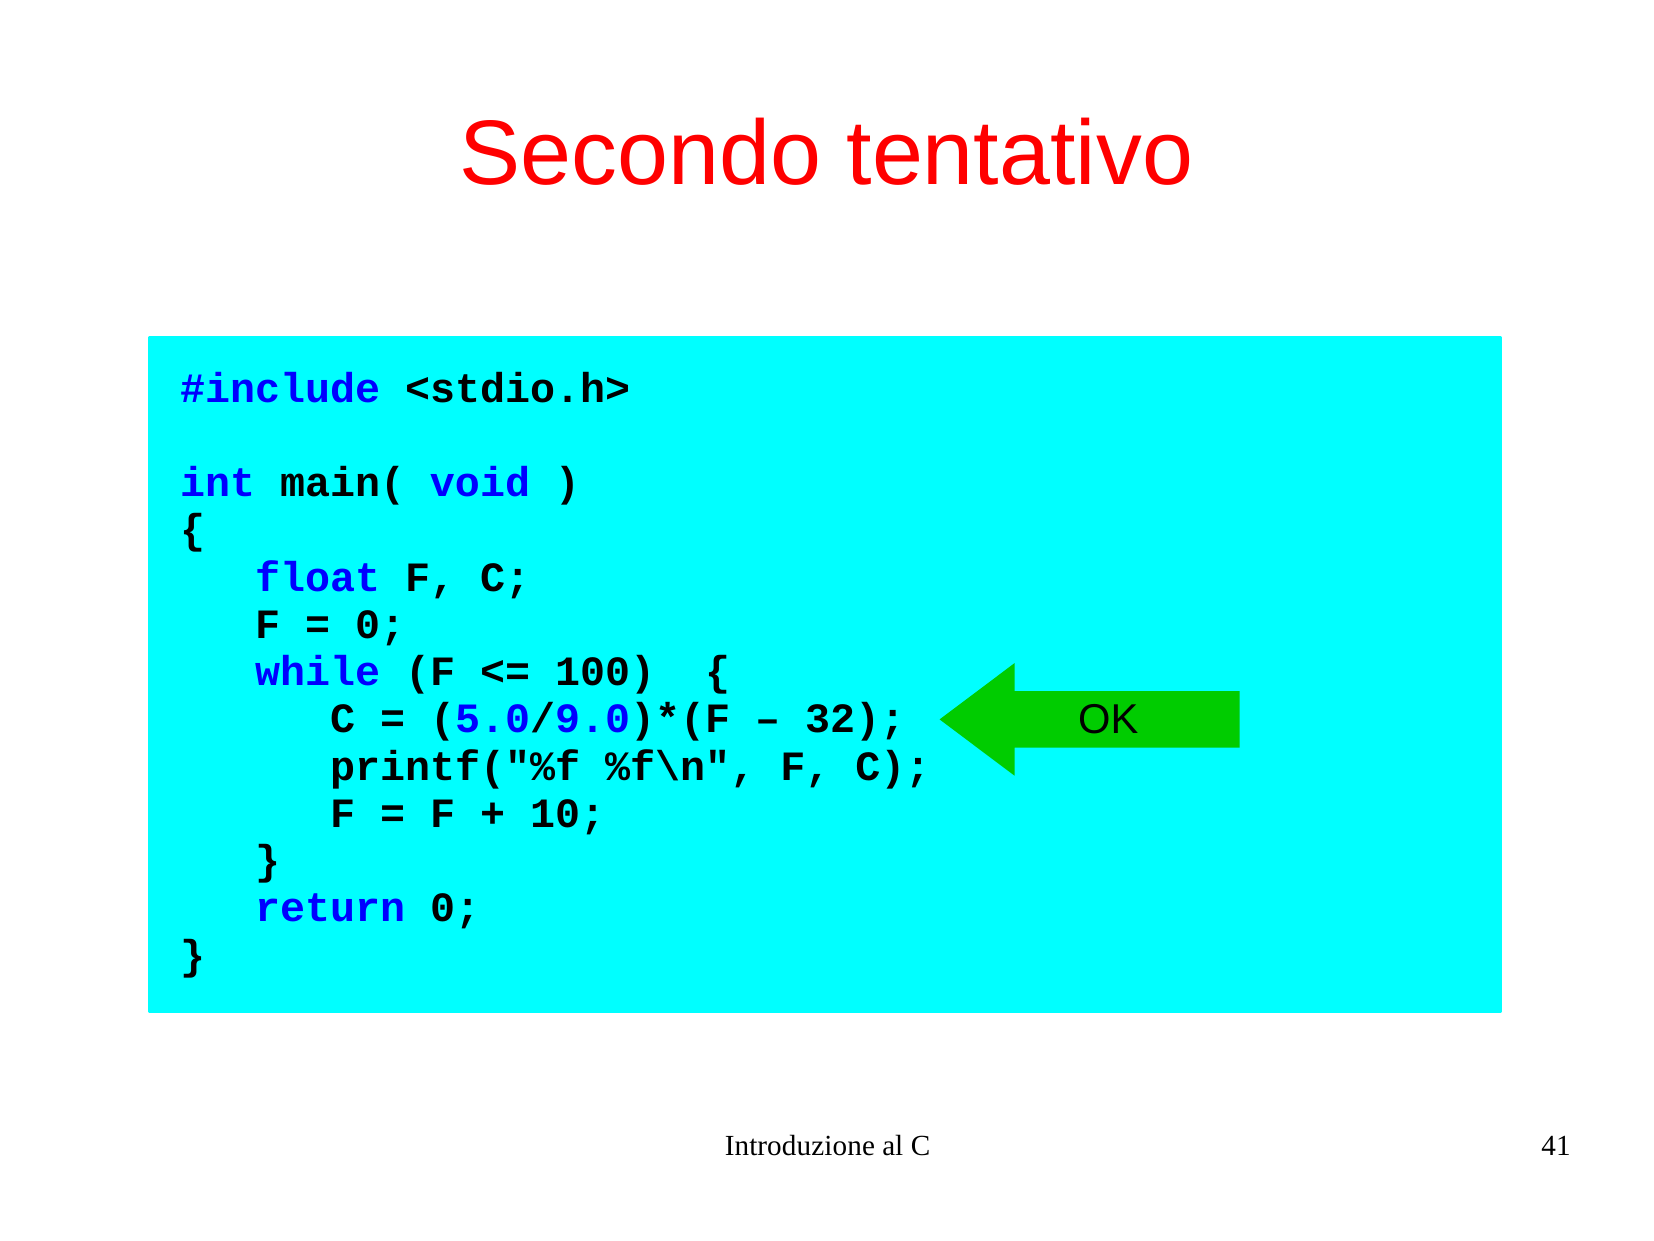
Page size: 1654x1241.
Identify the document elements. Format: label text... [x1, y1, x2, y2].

text_box #include <stdio.h> int main( void ) { float F, C; F = 0; while (F <= 100) { C = (5.0/9.0)*(F – 32); printf("%f %f\n", F, C); F = F + 10; } return 0; } [150, 337, 1501, 1012]
title Secondo tentativo [82, 49, 1571, 257]
text_box OK [939, 663, 1240, 776]
